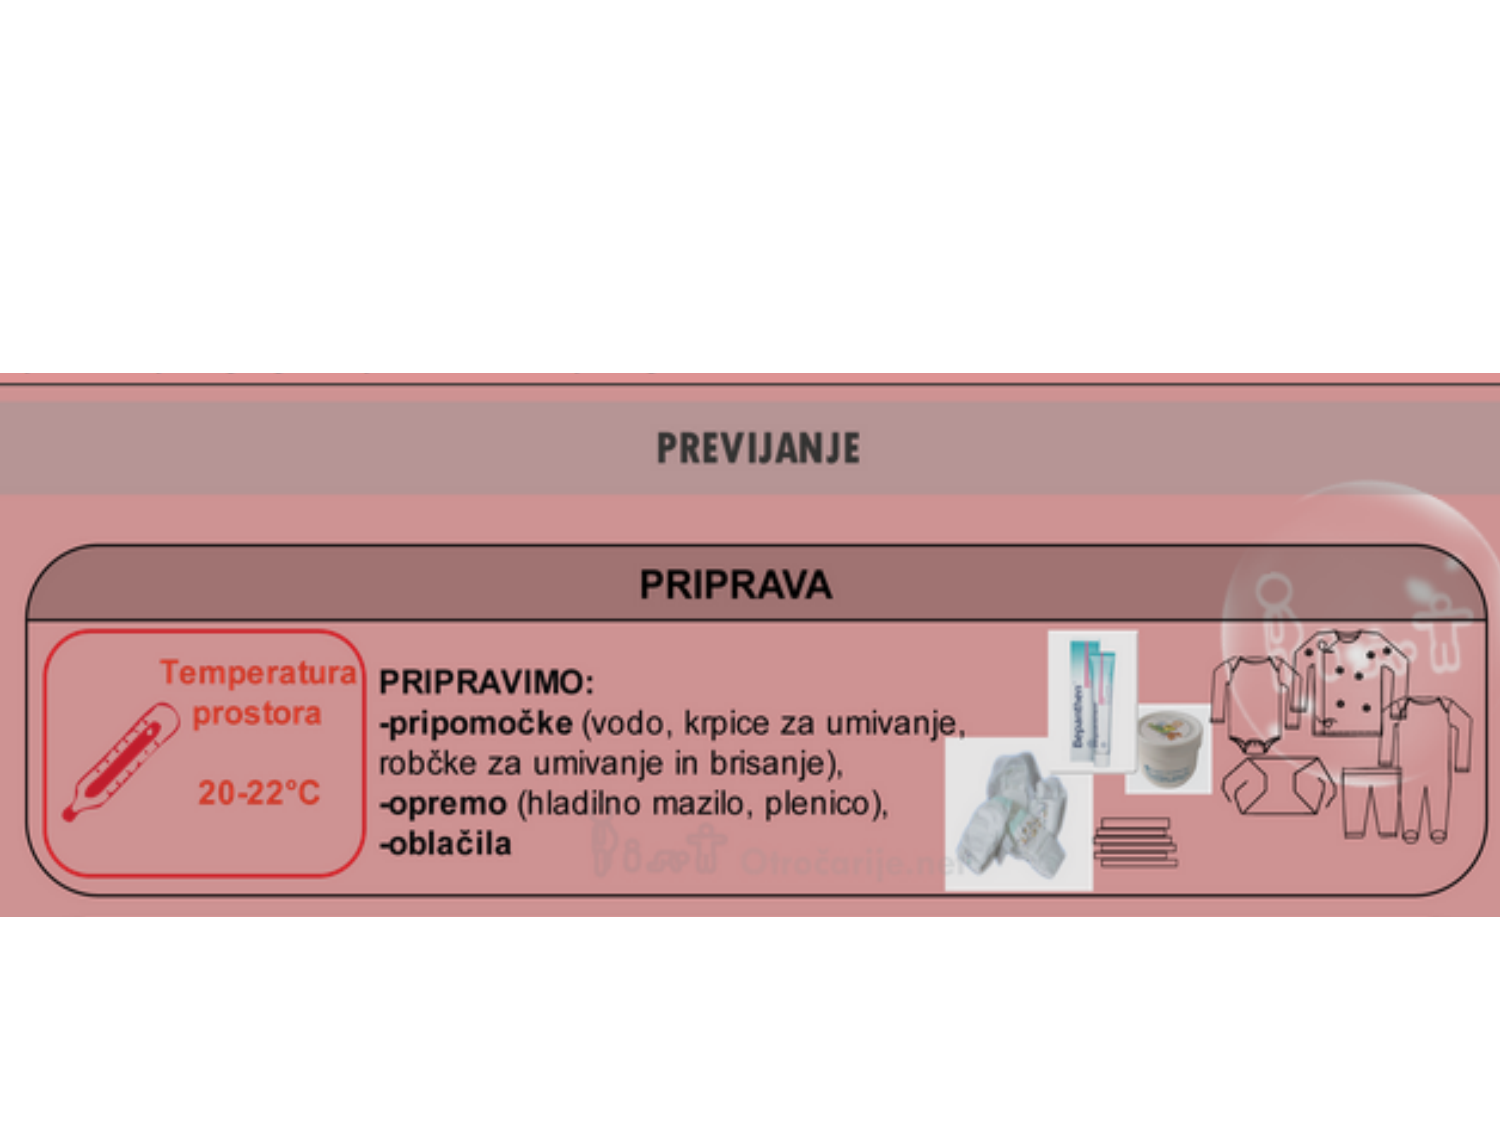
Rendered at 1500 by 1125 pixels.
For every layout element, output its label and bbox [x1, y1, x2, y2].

picture [0, 373, 1500, 917]
